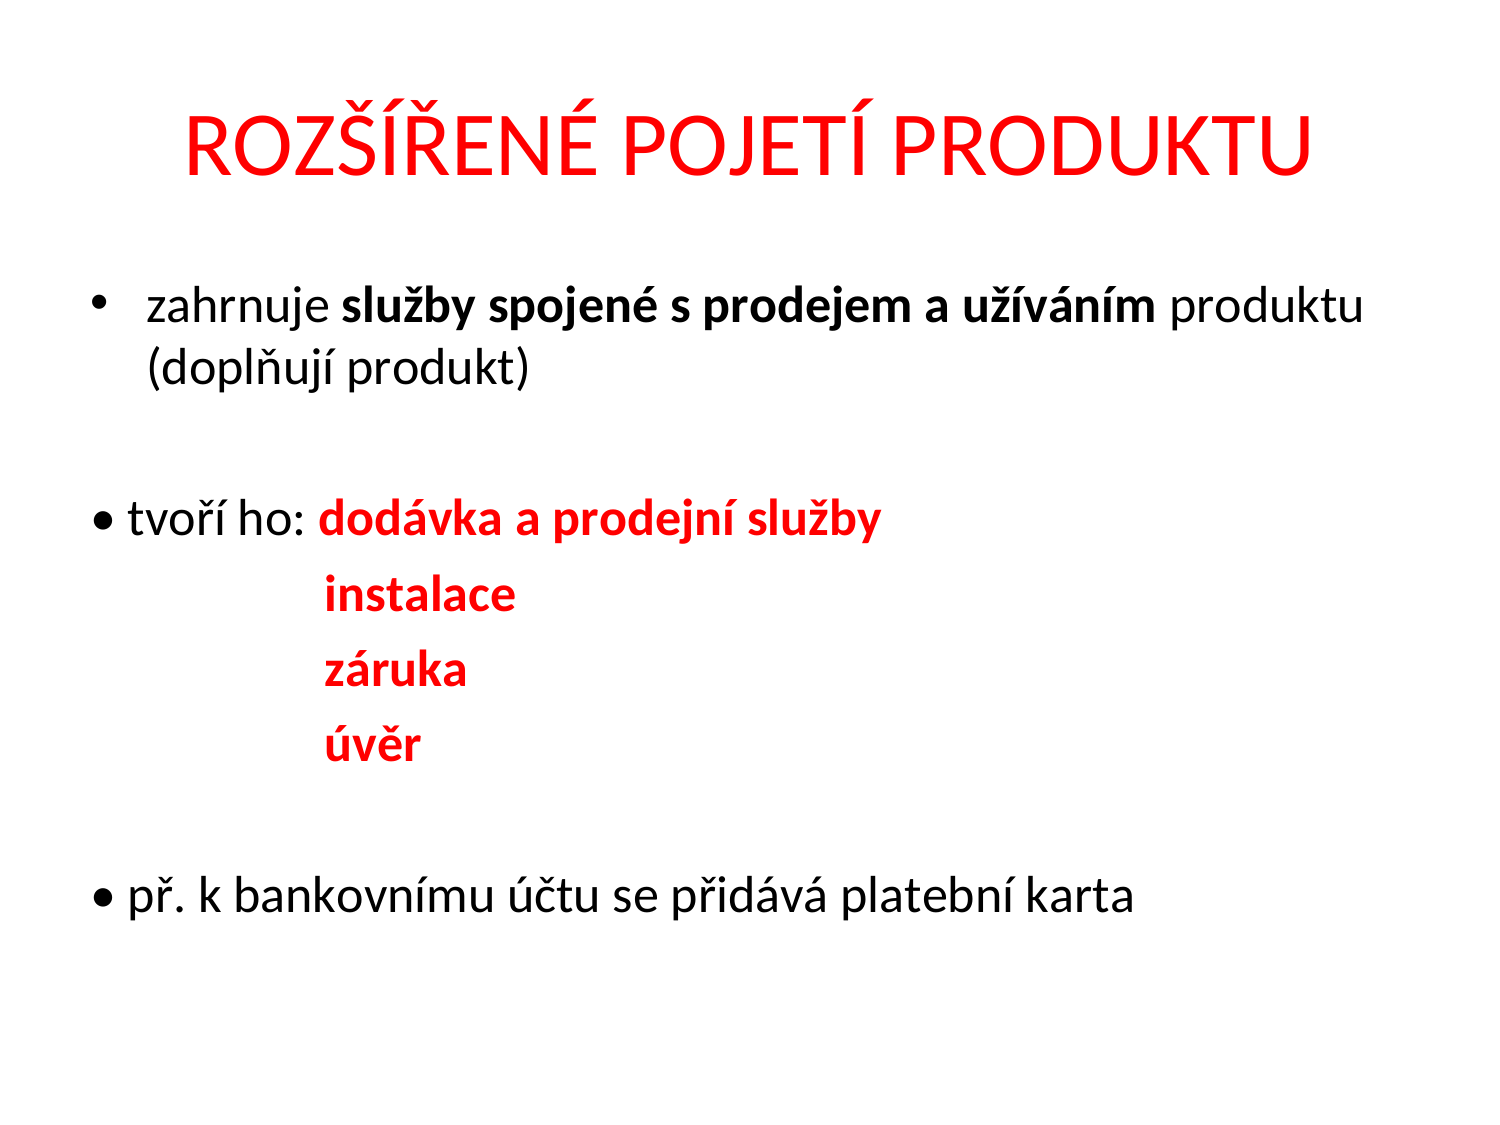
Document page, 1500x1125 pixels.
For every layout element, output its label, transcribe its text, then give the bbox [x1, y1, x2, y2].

list zahrnuje služby spojené s prodejem a užíváním produktu (doplňují produkt) • tvoří ho: dodávka a prodejní služby instalace záruka úvěr • př. k bankovnímu účtu se přidává platební karta [75, 262, 1426, 1007]
title ROZŠÍŘENÉ POJETÍ PRODUKTU [75, 45, 1426, 233]
